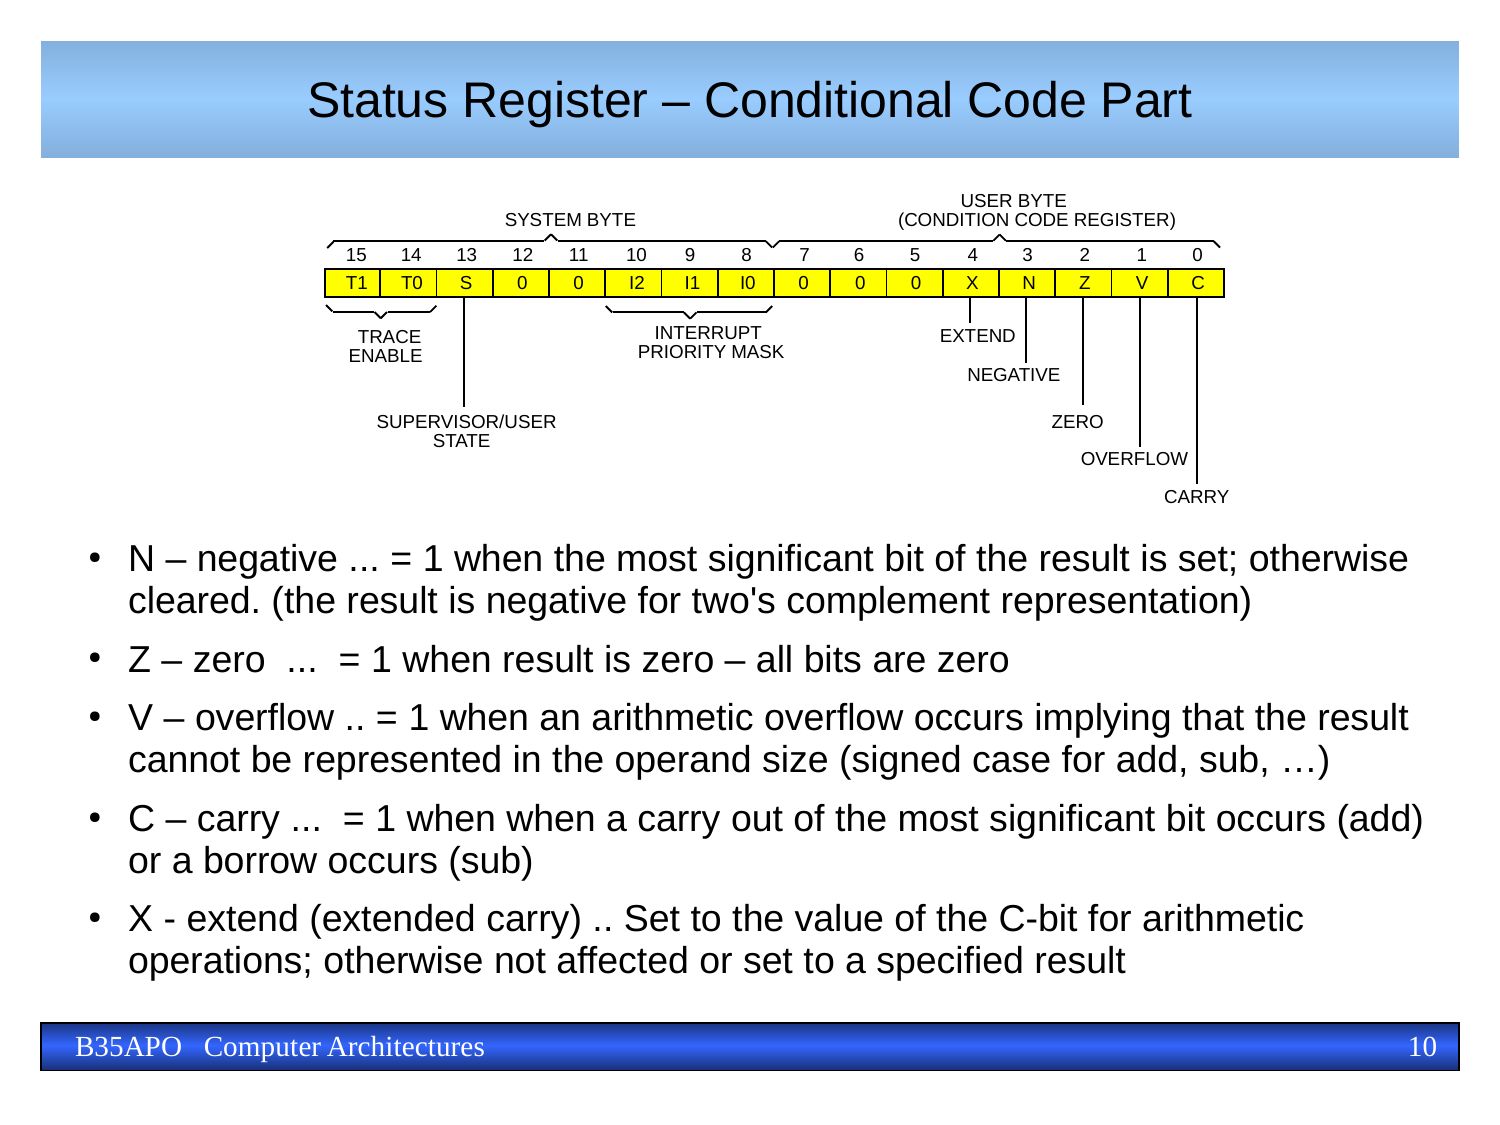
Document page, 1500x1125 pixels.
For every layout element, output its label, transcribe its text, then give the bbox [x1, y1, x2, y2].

text_box [944, 270, 998, 296]
list N – negative ... = 1 when the most significant bit of the result is set; otherwise cleared. (the result is negative for two's complement representation) Z – zero ... = 1 when result is zero – all bits are zero V – overflow .. = 1 when an arithmetic overflow occurs implying that the result cannot be represented in the operand size (signed case for add, sub, …) C – carry ... = 1 when when a carry out of the most significant bit occurs (add) or a borrow occurs (sub) X - extend (extended carry) .. Set to the value of the C-bit for arithmetic operations; otherwise not affected or set to a specified result [75, 537, 1426, 1000]
text_box [437, 270, 492, 296]
text_box [1112, 270, 1167, 296]
text_box [606, 270, 661, 296]
text_box [831, 270, 886, 296]
text_box [381, 270, 436, 296]
text_box [662, 270, 717, 296]
title Status Register – Conditional Code Part [41, 41, 1459, 158]
text_box [719, 270, 773, 296]
text_box [550, 270, 604, 296]
text_box [326, 270, 379, 296]
text_box [1169, 270, 1223, 296]
text_box [887, 270, 942, 296]
text_box [494, 270, 548, 296]
text_box [775, 270, 829, 296]
text_box [1000, 270, 1054, 296]
text_box [1056, 270, 1111, 296]
